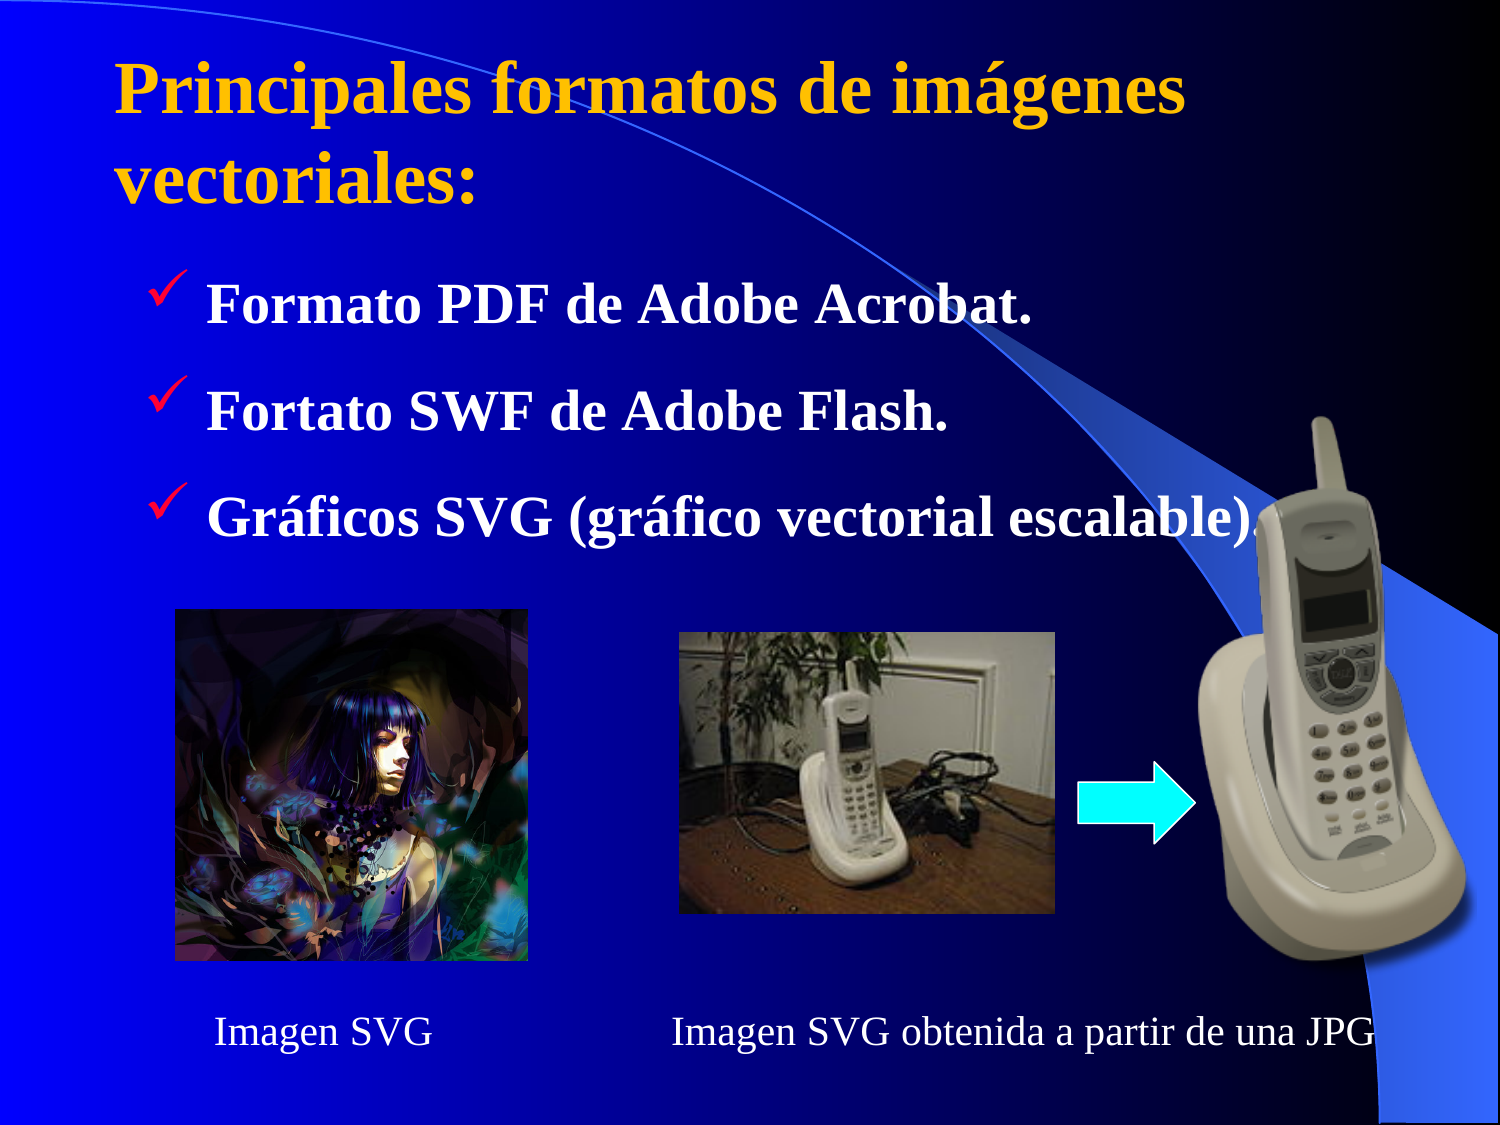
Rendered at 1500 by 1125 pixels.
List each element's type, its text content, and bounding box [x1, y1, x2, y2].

text_box Imagen SVG obtenida a partir de una JPG [656, 996, 1454, 1062]
text_box Principales formatos de imágenes vectoriales: [100, 30, 1384, 227]
picture [175, 609, 528, 961]
text_box Imagen SVG [199, 996, 458, 1062]
text_box Formato PDF de Adobe Acrobat. Fortato SWF de Adobe Flash. Gráficos SVG (gráfico vectorial escalable). [128, 257, 1338, 663]
picture [1195, 410, 1477, 978]
text_box [1078, 761, 1196, 844]
picture [679, 632, 1055, 915]
